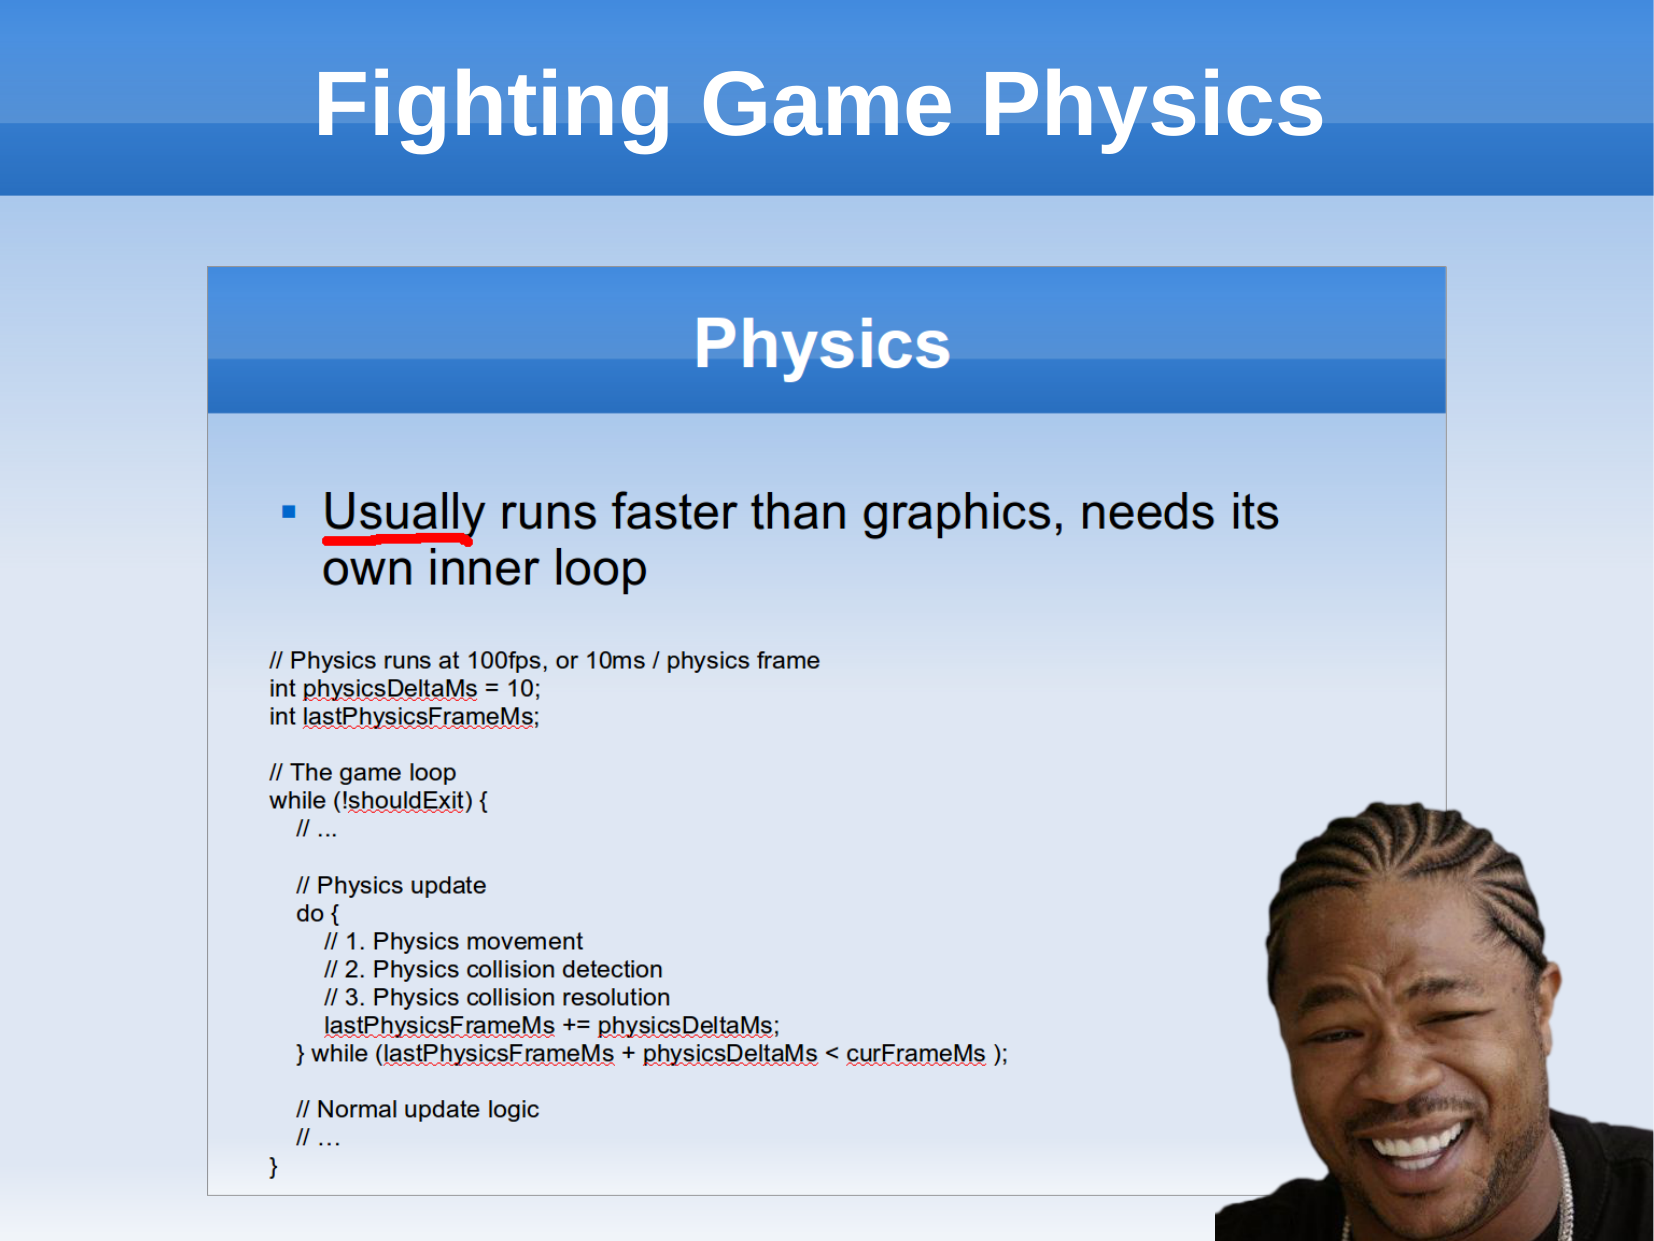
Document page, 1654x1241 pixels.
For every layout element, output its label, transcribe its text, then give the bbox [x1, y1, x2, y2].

title Fighting Game Physics [76, 0, 1565, 208]
picture [0, 0, 1654, 1241]
